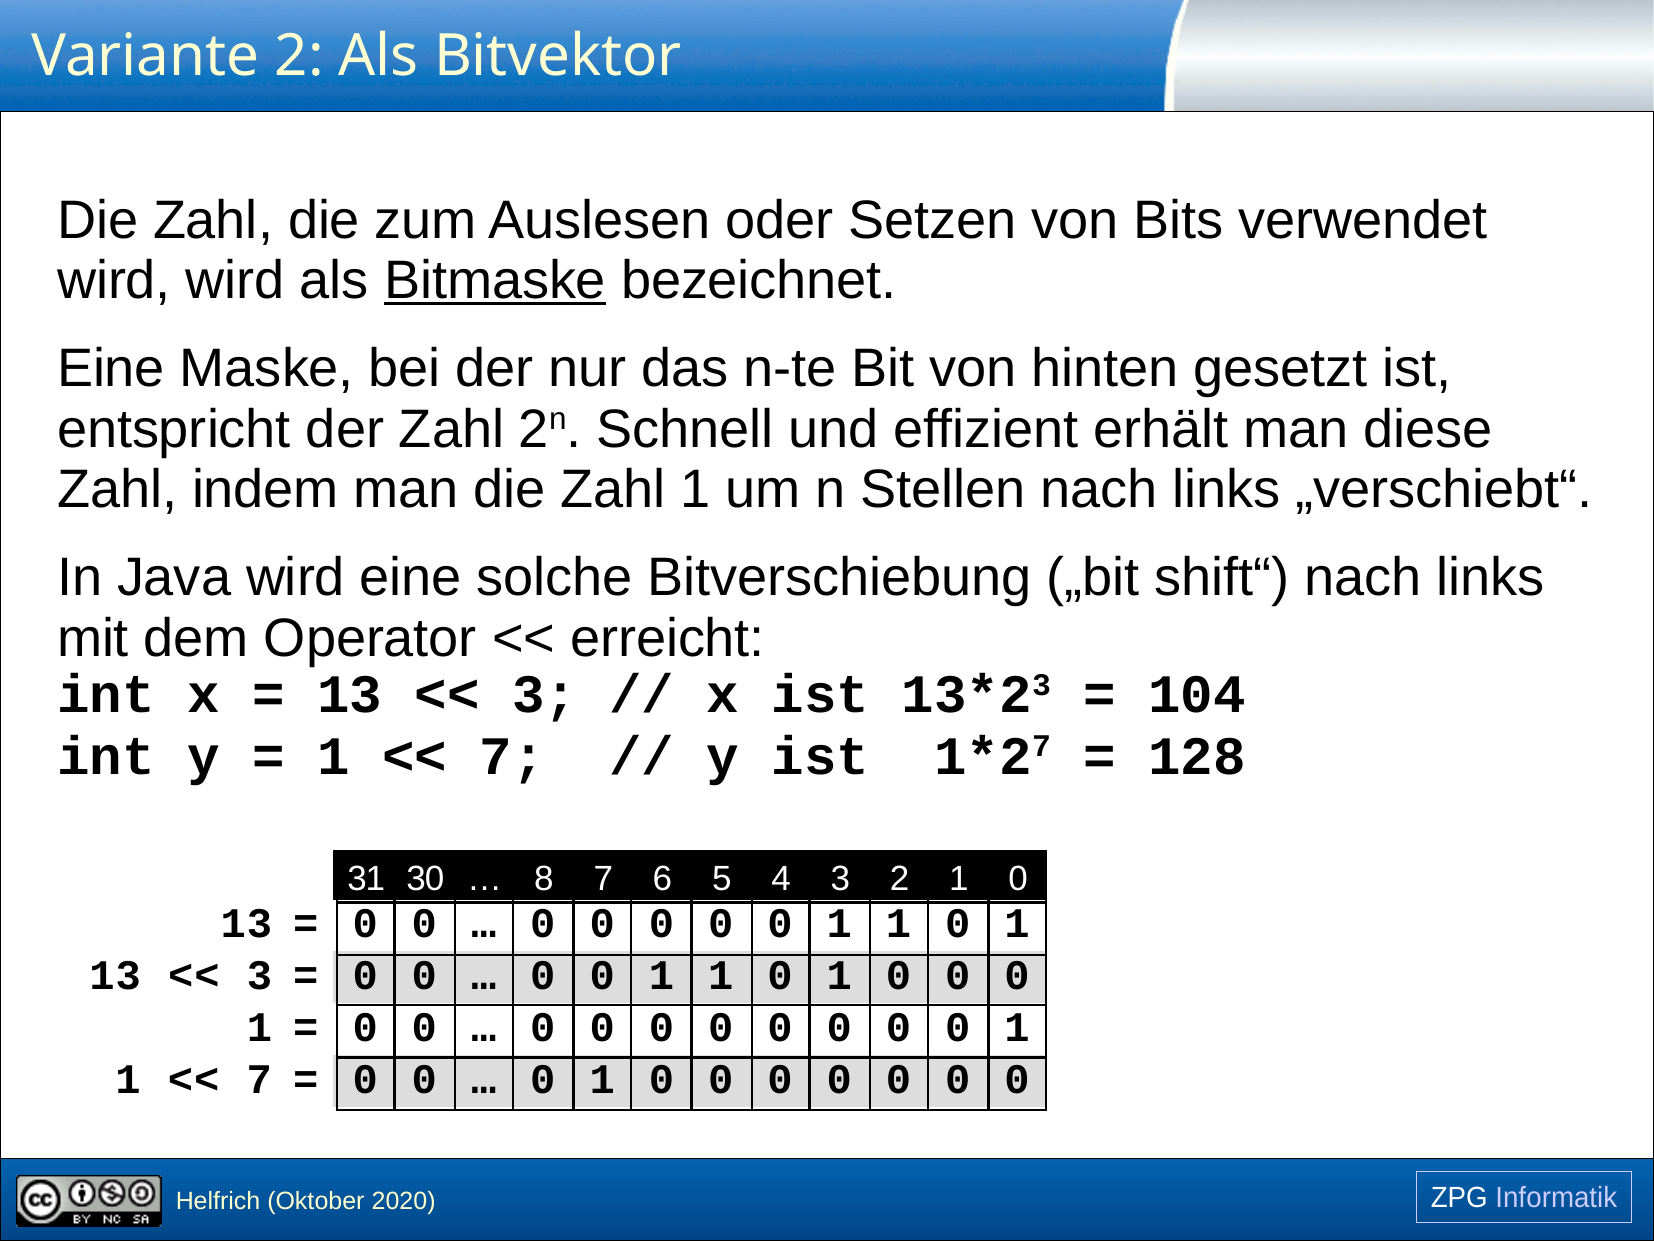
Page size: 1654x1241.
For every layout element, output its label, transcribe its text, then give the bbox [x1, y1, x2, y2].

picture [0, 0, 1654, 111]
picture [16, 1175, 162, 1227]
title Variante 2: Als Bitvektor [31, 14, 1151, 92]
chart [50, 850, 1052, 1158]
list Die Zahl, die zum Auslesen oder Setzen von Bits verwendet wird, wird als Bitmaske bezeichnet. Eine Maske, bei der nur das n-te Bit von hinten gesetzt ist, entspricht der Zahl 2n. Schnell und effizient erhält man diese Zahl, indem man die Zahl 1 um n Stellen nach links „verschiebt“. In Java wird eine solche Bitverschiebung („bit shift“) nach links mit dem Operator << erreicht: int x = 13 << 3; // x ist 13*23 = 104 int y = 1 << 7; // y ist 1*27 = 128 [57, 189, 1605, 841]
